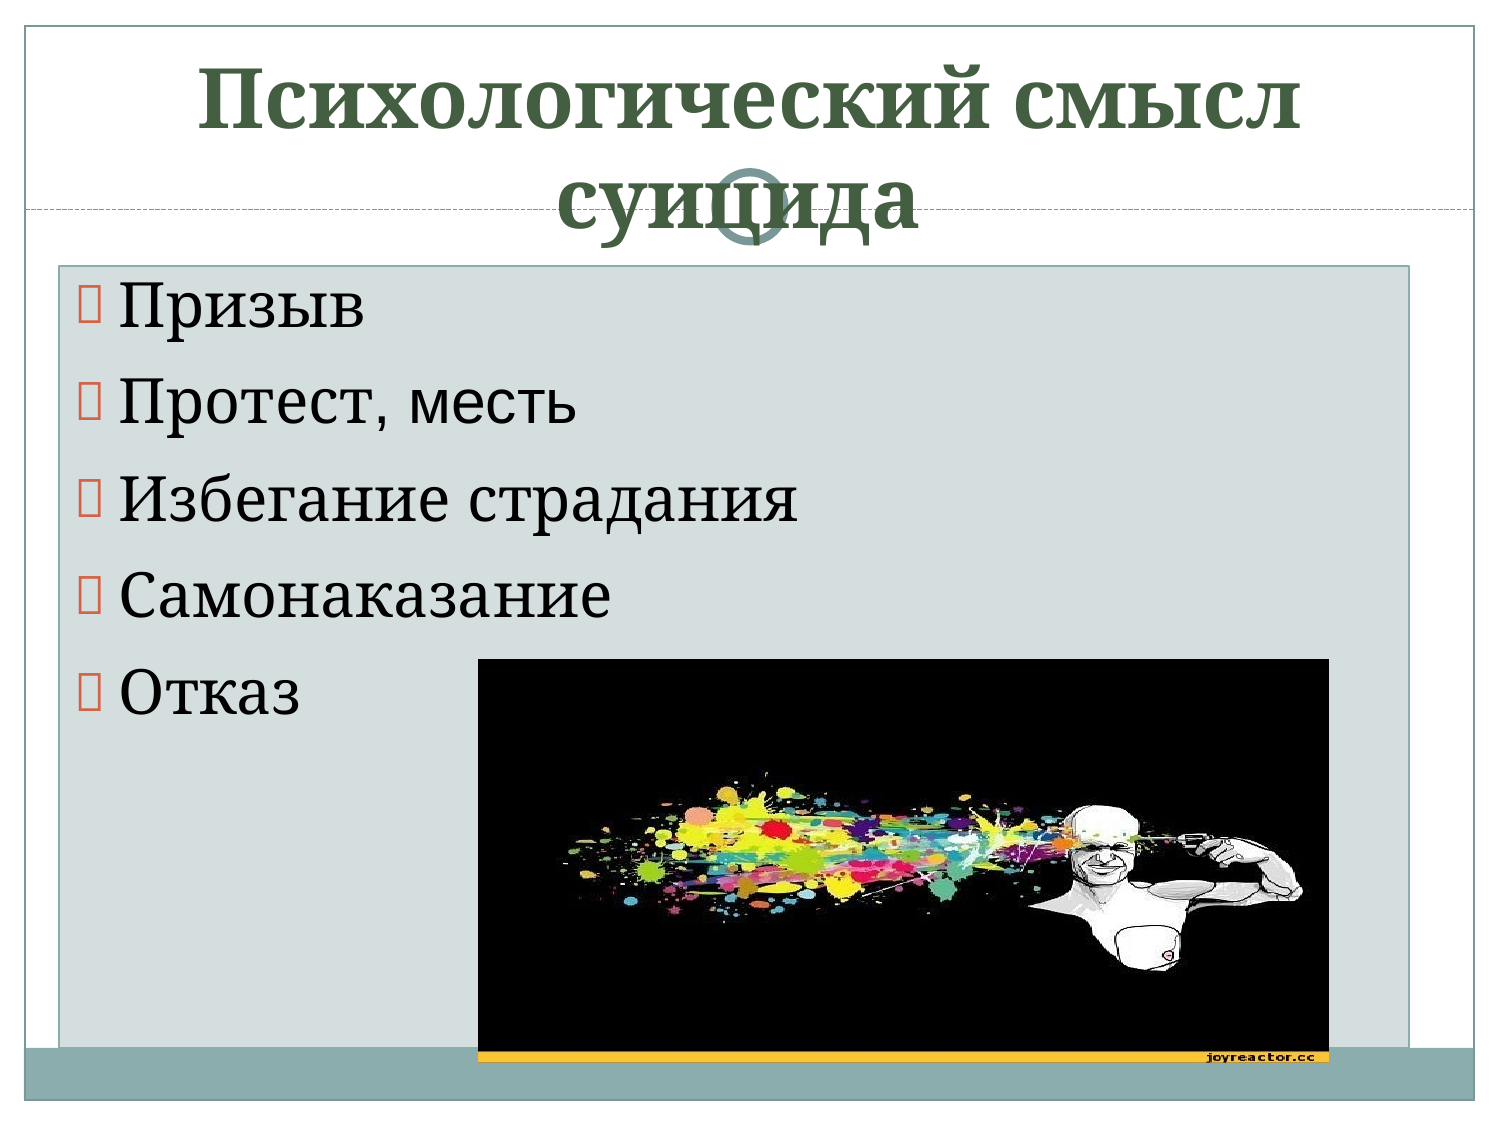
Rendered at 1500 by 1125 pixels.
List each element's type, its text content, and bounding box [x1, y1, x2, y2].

picture [478, 659, 1329, 1063]
list Призыв Протест, месть Избегание страдания Самонаказание Отказ [59, 265, 1409, 1048]
title Психологический смысл суицида [49, 37, 1450, 162]
